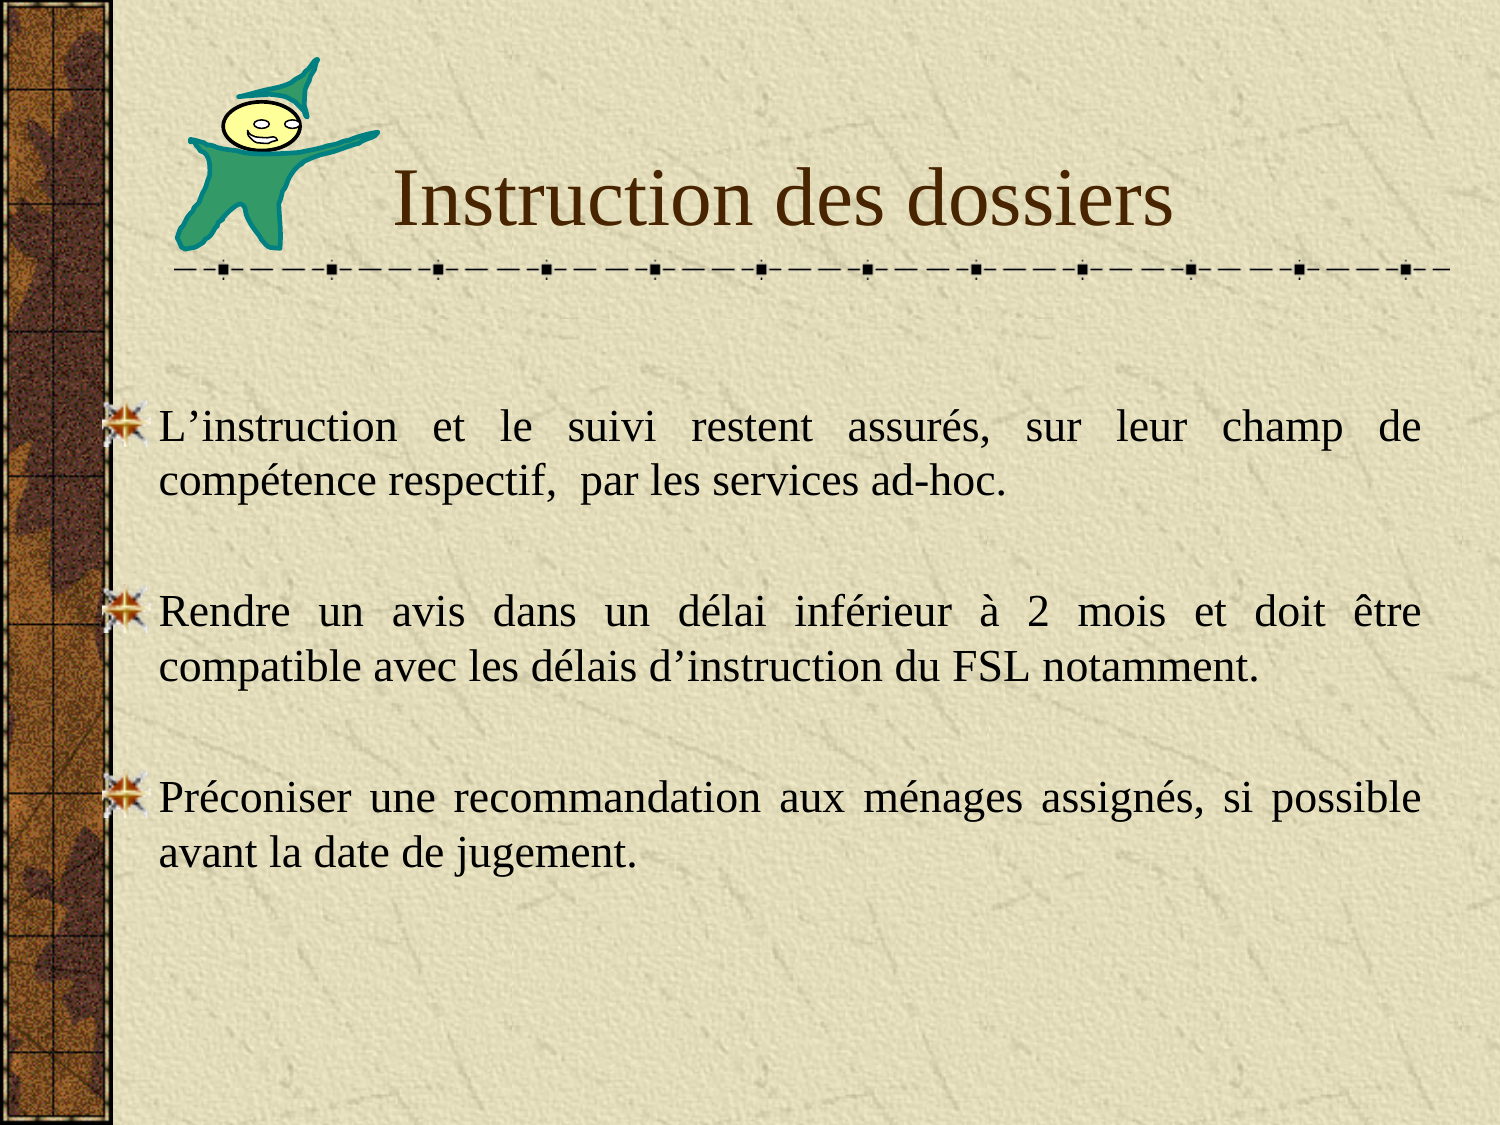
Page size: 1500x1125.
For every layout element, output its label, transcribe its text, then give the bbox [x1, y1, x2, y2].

picture [0, 0, 1500, 1125]
text_box [238, 59, 318, 118]
text_box [177, 132, 379, 250]
list L’instruction et le suivi restent assurés, sur leur champ de compétence respectif, par les services ad-hoc. Rendre un avis dans un délai inférieur à 2 mois et doit être compatible avec les délais d’instruction du FSL notamment. Préconiser une recommandation aux ménages assignés, si possible avant la date de jugement. [87, 387, 1438, 998]
title Instruction des dossiers [377, 62, 1450, 250]
text_box [223, 101, 301, 151]
